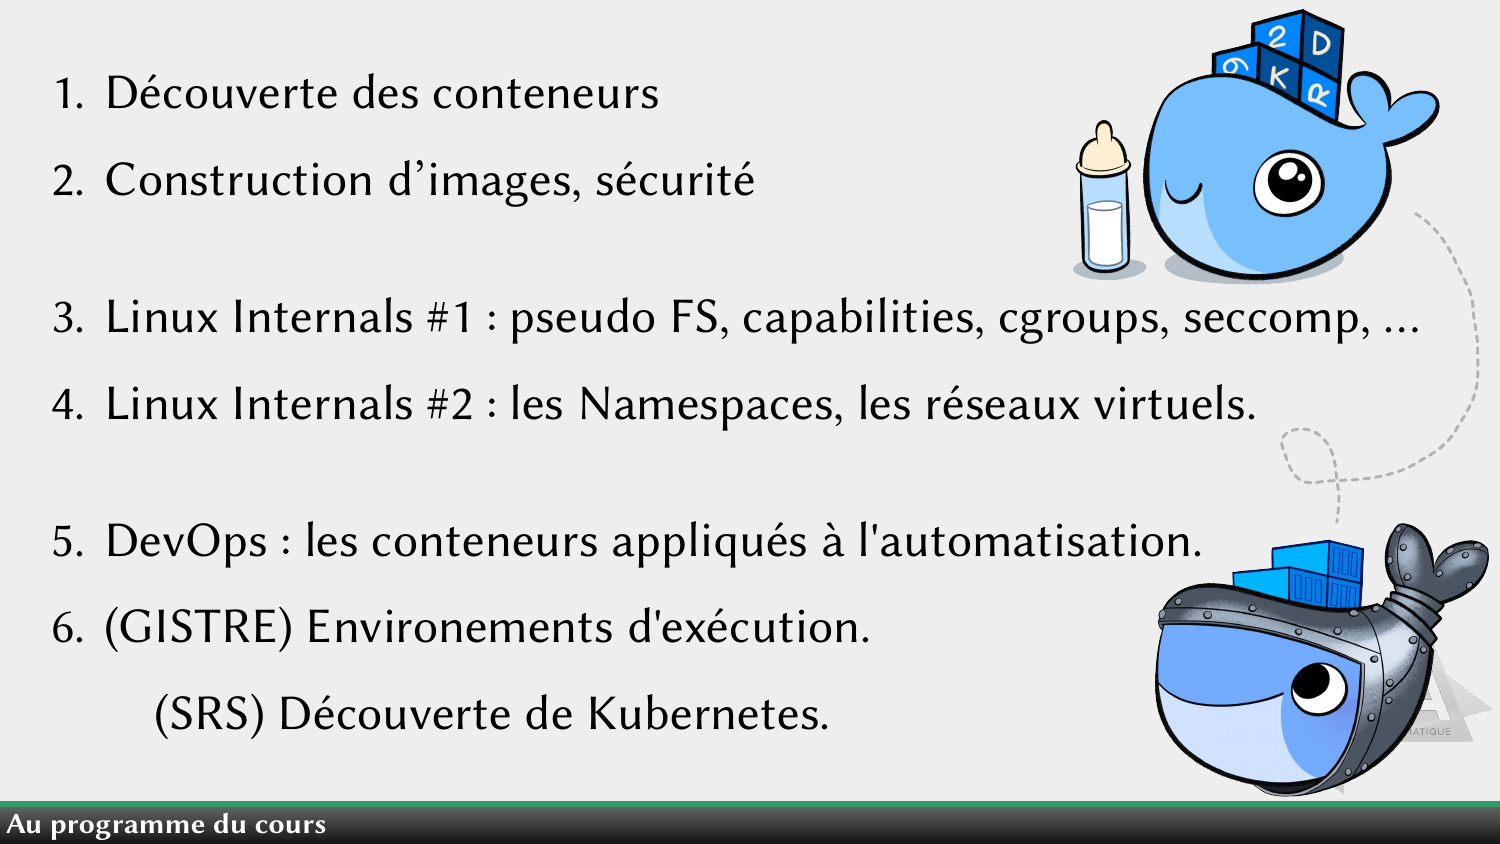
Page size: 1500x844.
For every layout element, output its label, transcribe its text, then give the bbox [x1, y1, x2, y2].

picture [1016, 0, 1465, 343]
picture [1074, 425, 1500, 844]
list Découverte des conteneurs Construction d’images, sécurité Linux Internals #1 : pseudo FS, capabilities, cgroups, seccomp, ... Linux Internals #2 : les Namespaces, les réseaux virtuels. DevOps : les conteneurs appliqués à l'automatisation. (GISTRE) Environements d'exécution. (SRS) Découverte de Kubernetes. [33, 23, 1467, 783]
title Au programme du cours [5, 801, 1074, 844]
